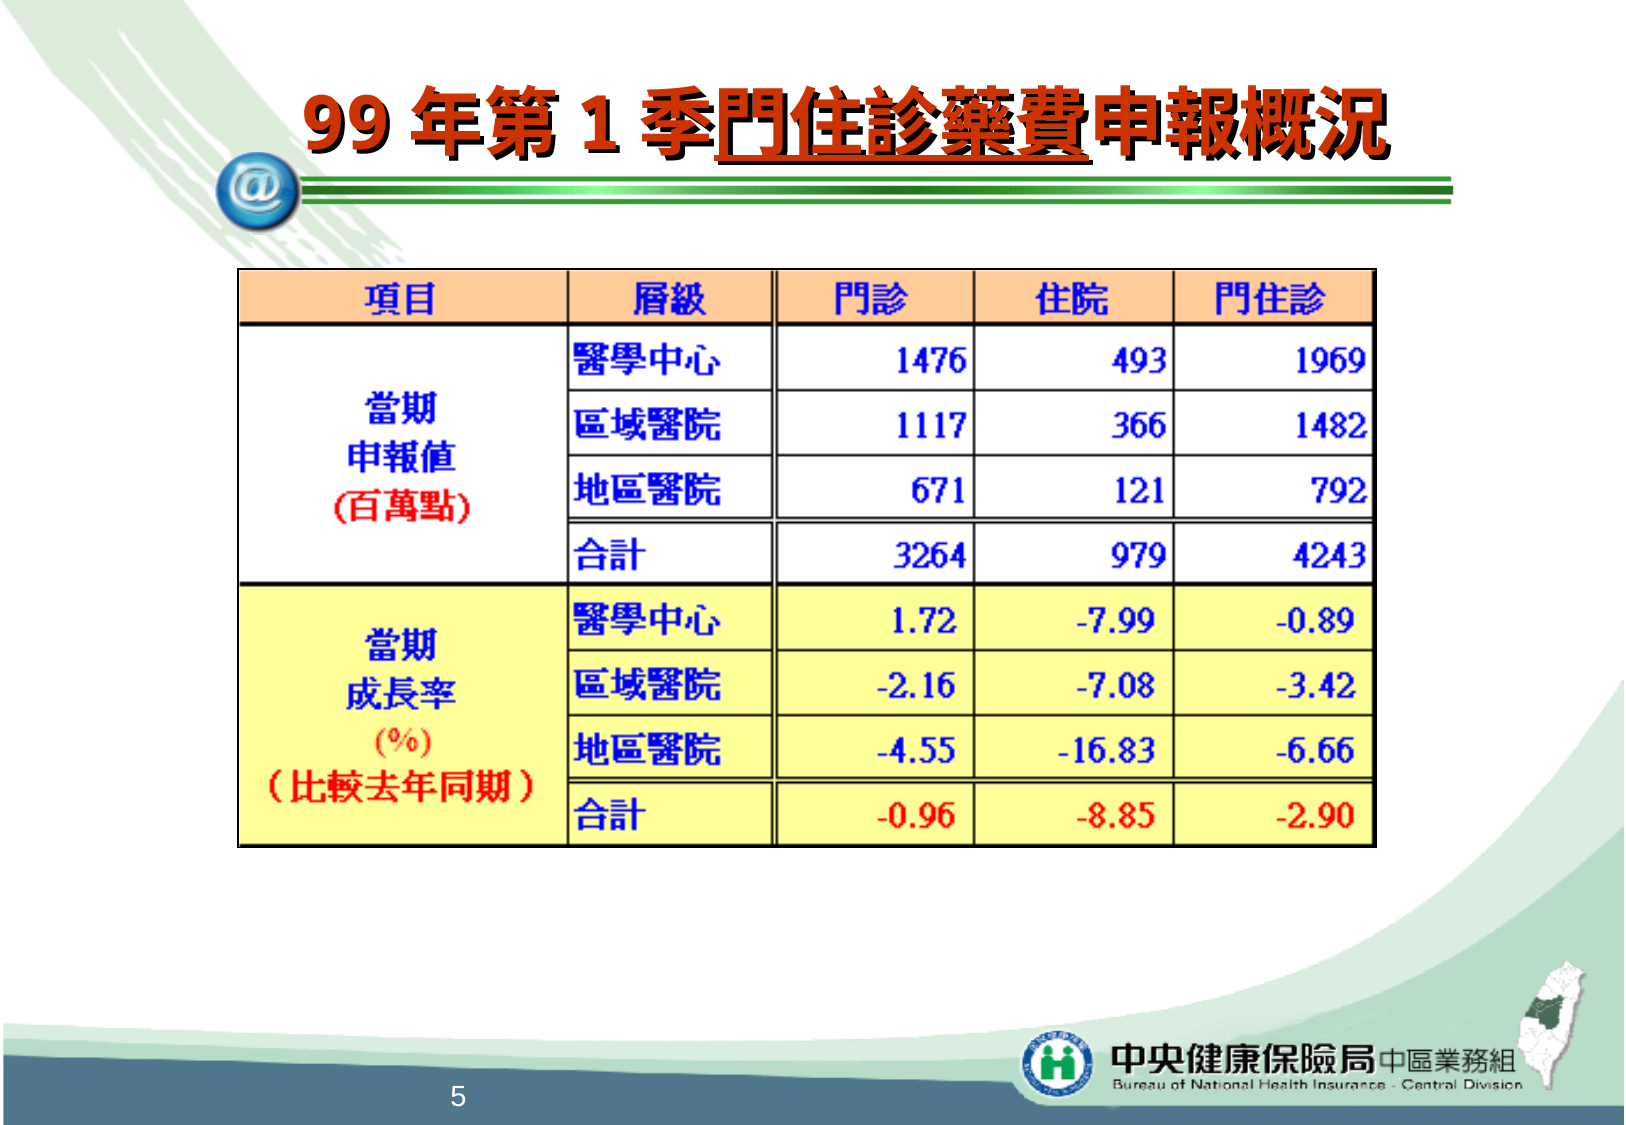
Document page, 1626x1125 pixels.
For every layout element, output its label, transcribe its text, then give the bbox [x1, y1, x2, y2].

picture [238, 269, 1375, 847]
text_box [435, 1065, 815, 1125]
text_box 99年第1季門住診藥費申報概況 [285, 22, 1596, 234]
